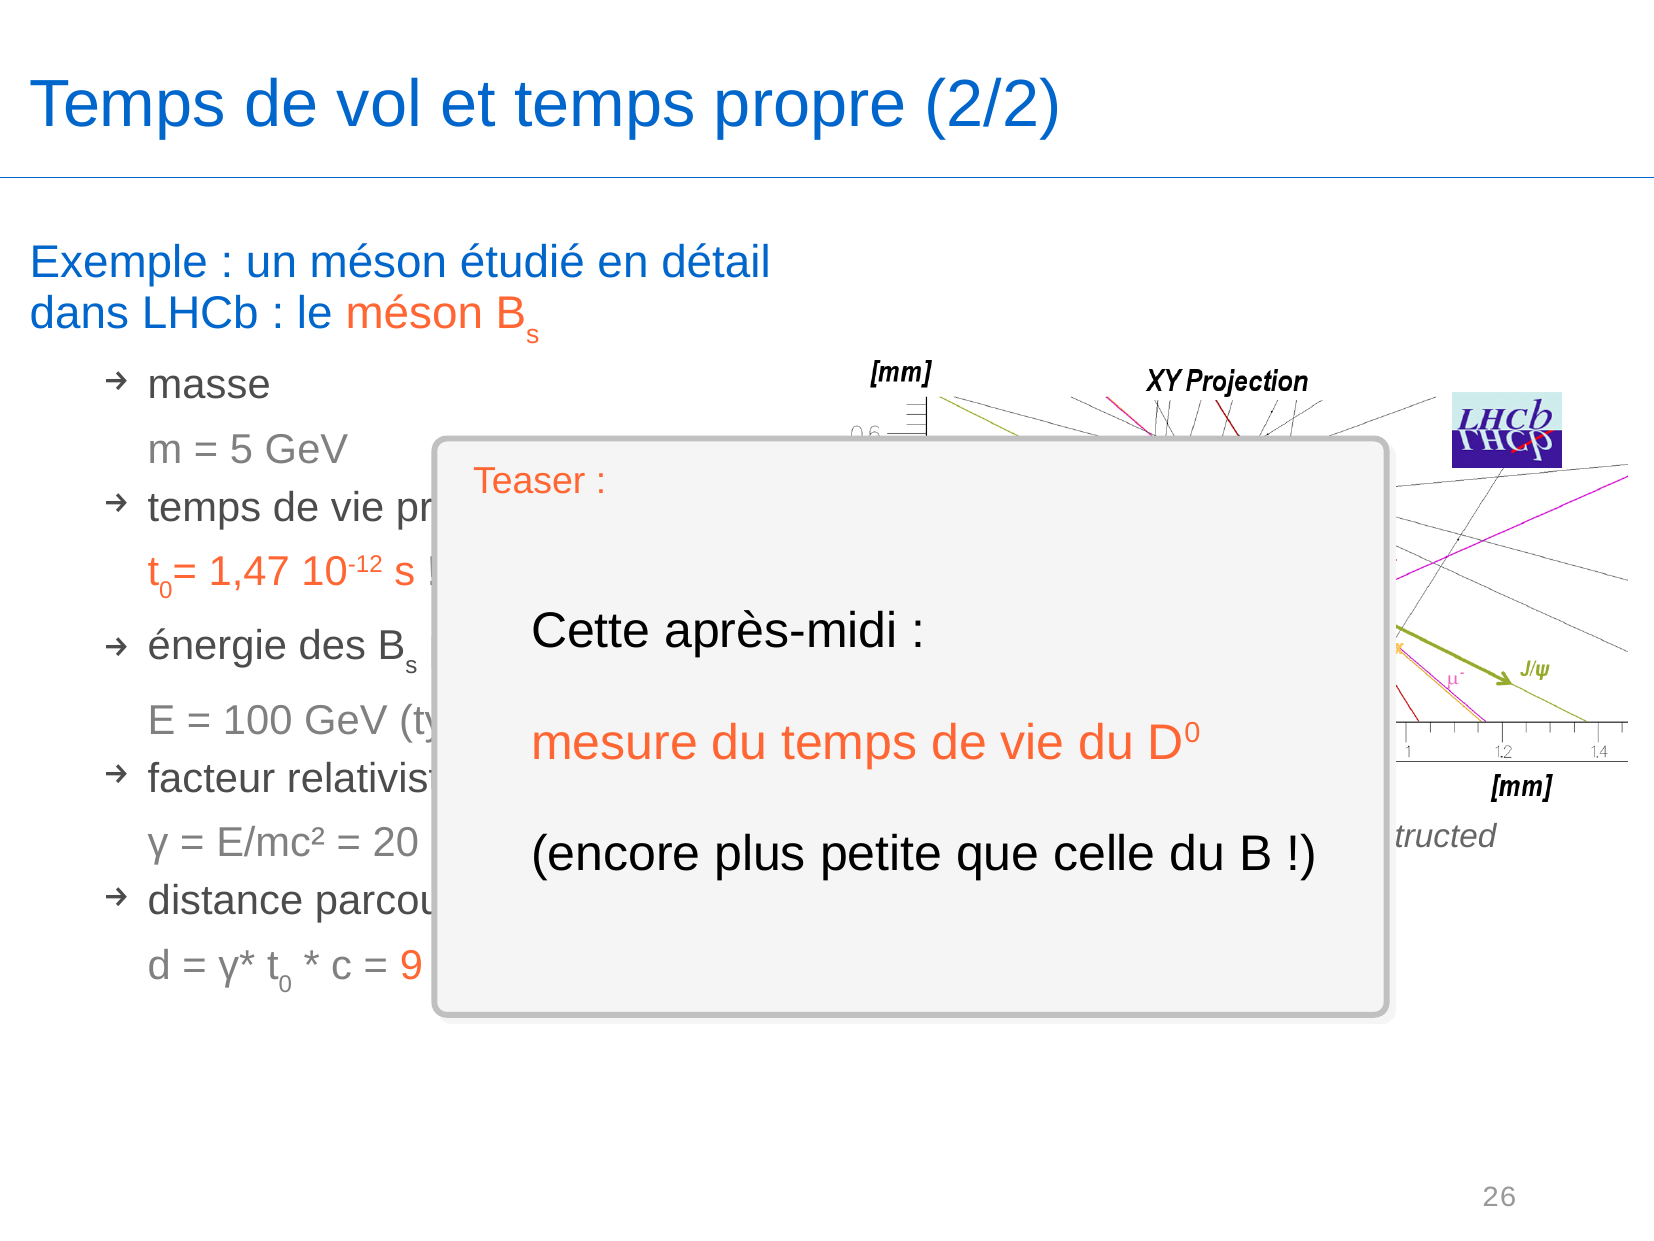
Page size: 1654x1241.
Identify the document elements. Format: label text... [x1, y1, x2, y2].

picture [849, 356, 1628, 807]
text_box « 21 April 2010: First reconstructed Beauty Particle » (LHCb) [1387, 809, 1513, 900]
list Exemple : un méson étudié en détail dans LHCb : le méson Bs masse m = 5 GeV temps de vie propre: t0= 1,47 10-12 s !! énergie des Bs produits au LHC : E = 100 GeV (typiquement) facteur relativiste : γ = E/mc² = 20 distance parcourue (à la vitesse c) : d = γ* t0 * c = 9 mm (en moyenne) [29, 236, 808, 1055]
text_box Teaser : [458, 451, 632, 509]
title Temps de vol et temps propre (2/2) [29, 29, 1625, 178]
text_box [434, 438, 1387, 1015]
text_box Cette après-midi : mesure du temps de vie du D0 (encore plus petite que celle du B !) [516, 595, 1357, 892]
